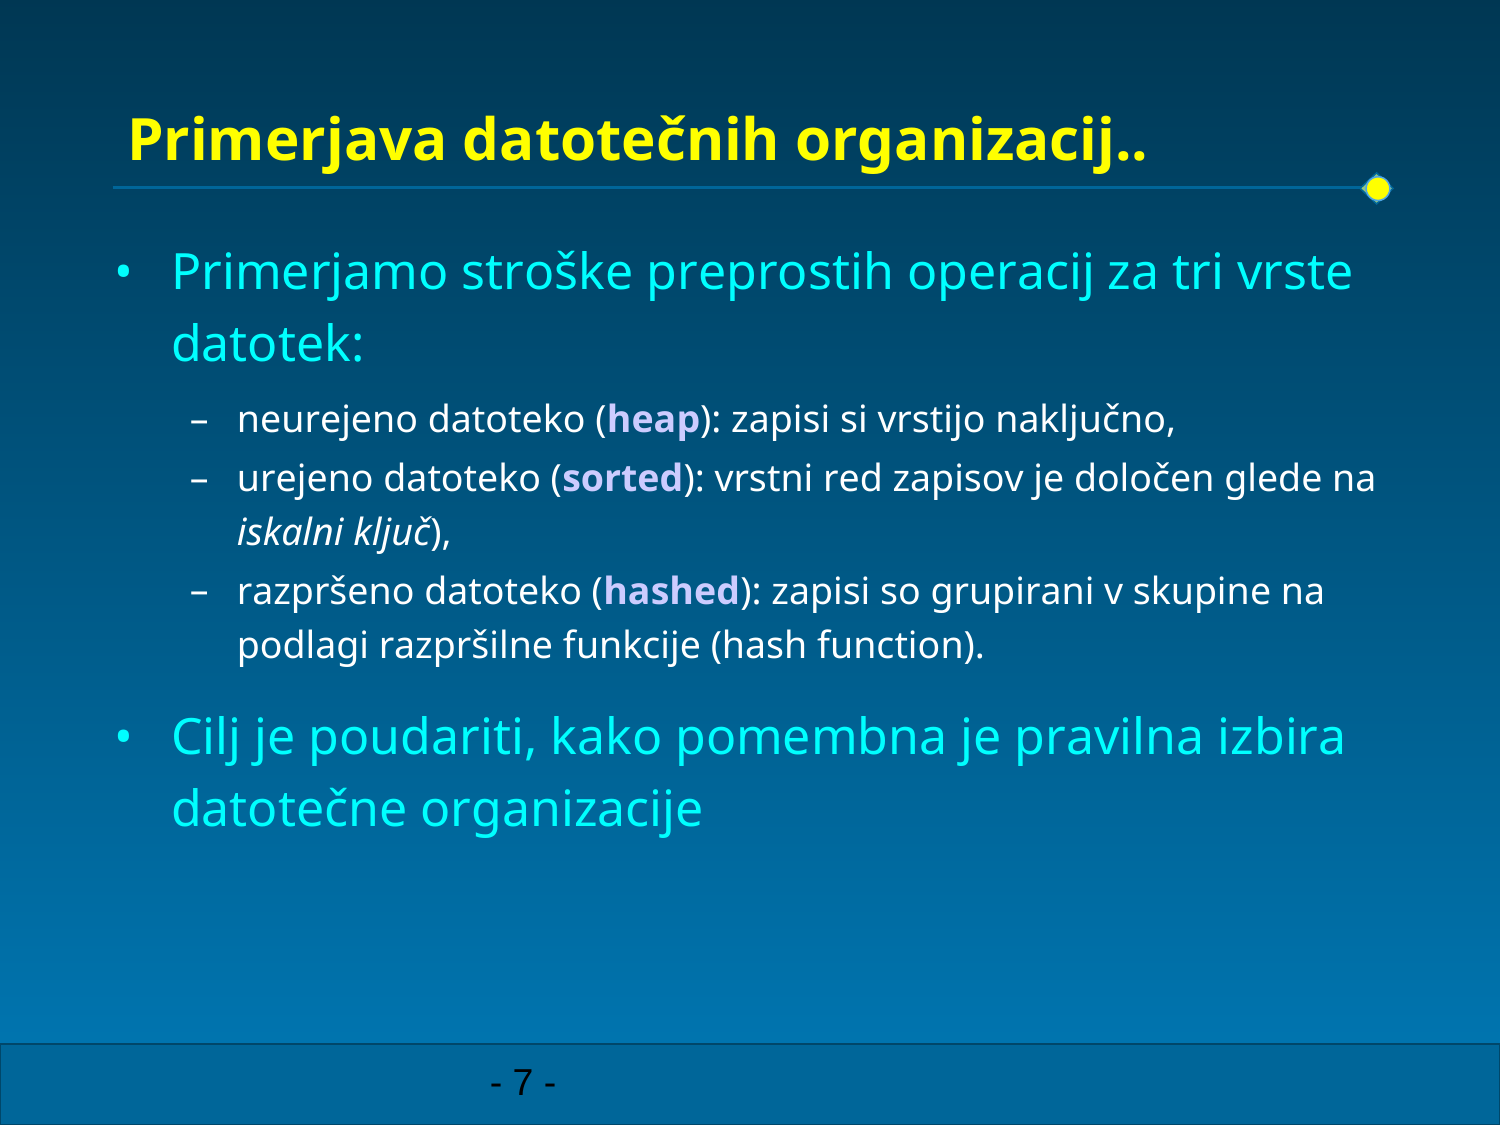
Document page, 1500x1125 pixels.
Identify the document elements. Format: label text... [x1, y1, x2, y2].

title Primerjava datotečnih organizacij.. [112, 94, 1388, 181]
list Primerjamo stroške preprostih operacij za tri vrste datotek: neurejeno datoteko (heap): zapisi si vrstijo naključno, urejeno datoteko (sorted): vrstni red zapisov je določen glede na iskalni ključ), razpršeno datoteko (hashed): zapisi so grupirani v skupine na podlagi razpršilne funkcije (hash function). Cilj je poudariti, kako pomembna je pravilna izbira datotečne organizacije [100, 220, 1424, 1015]
